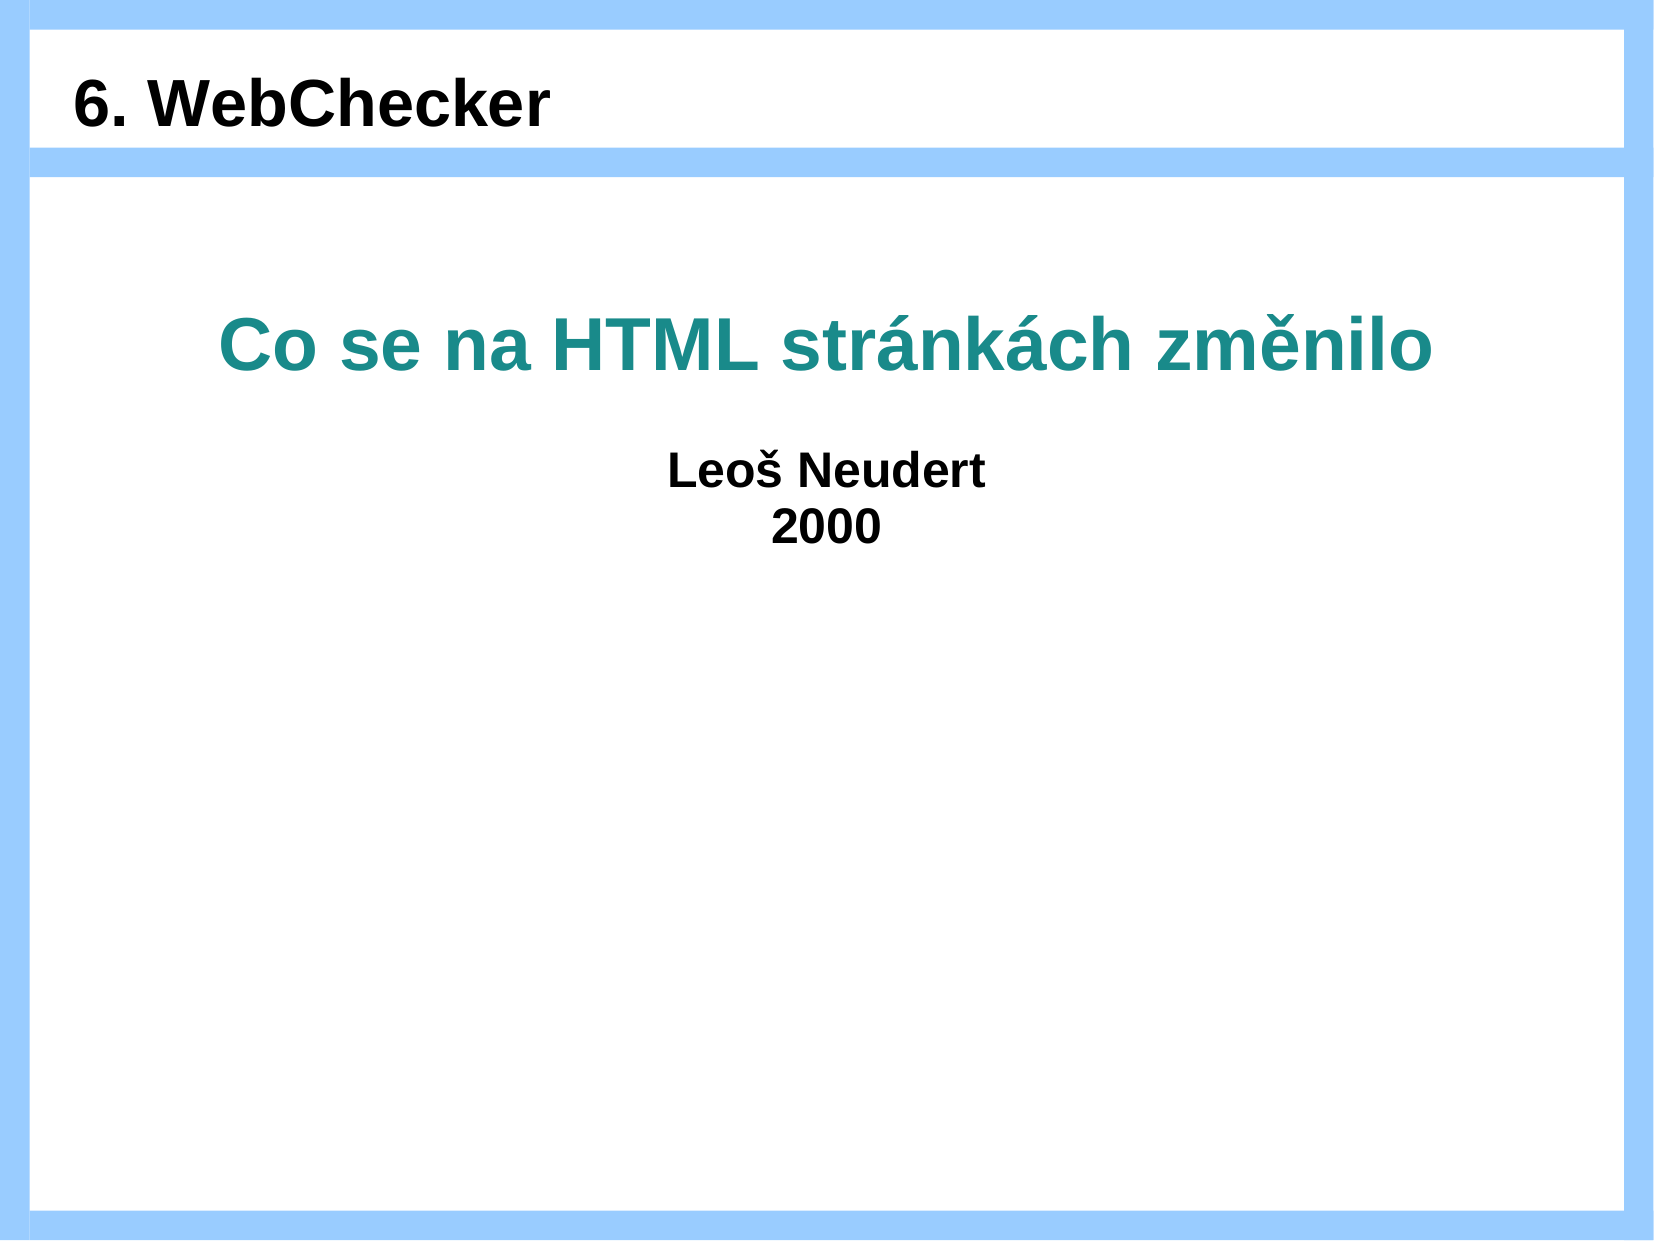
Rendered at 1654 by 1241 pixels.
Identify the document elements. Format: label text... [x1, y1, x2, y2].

text_box 6. WebChecker [59, 58, 1152, 148]
text_box Co se na HTML stránkách změnilo Leoš Neudert 2000 [103, 295, 1551, 698]
